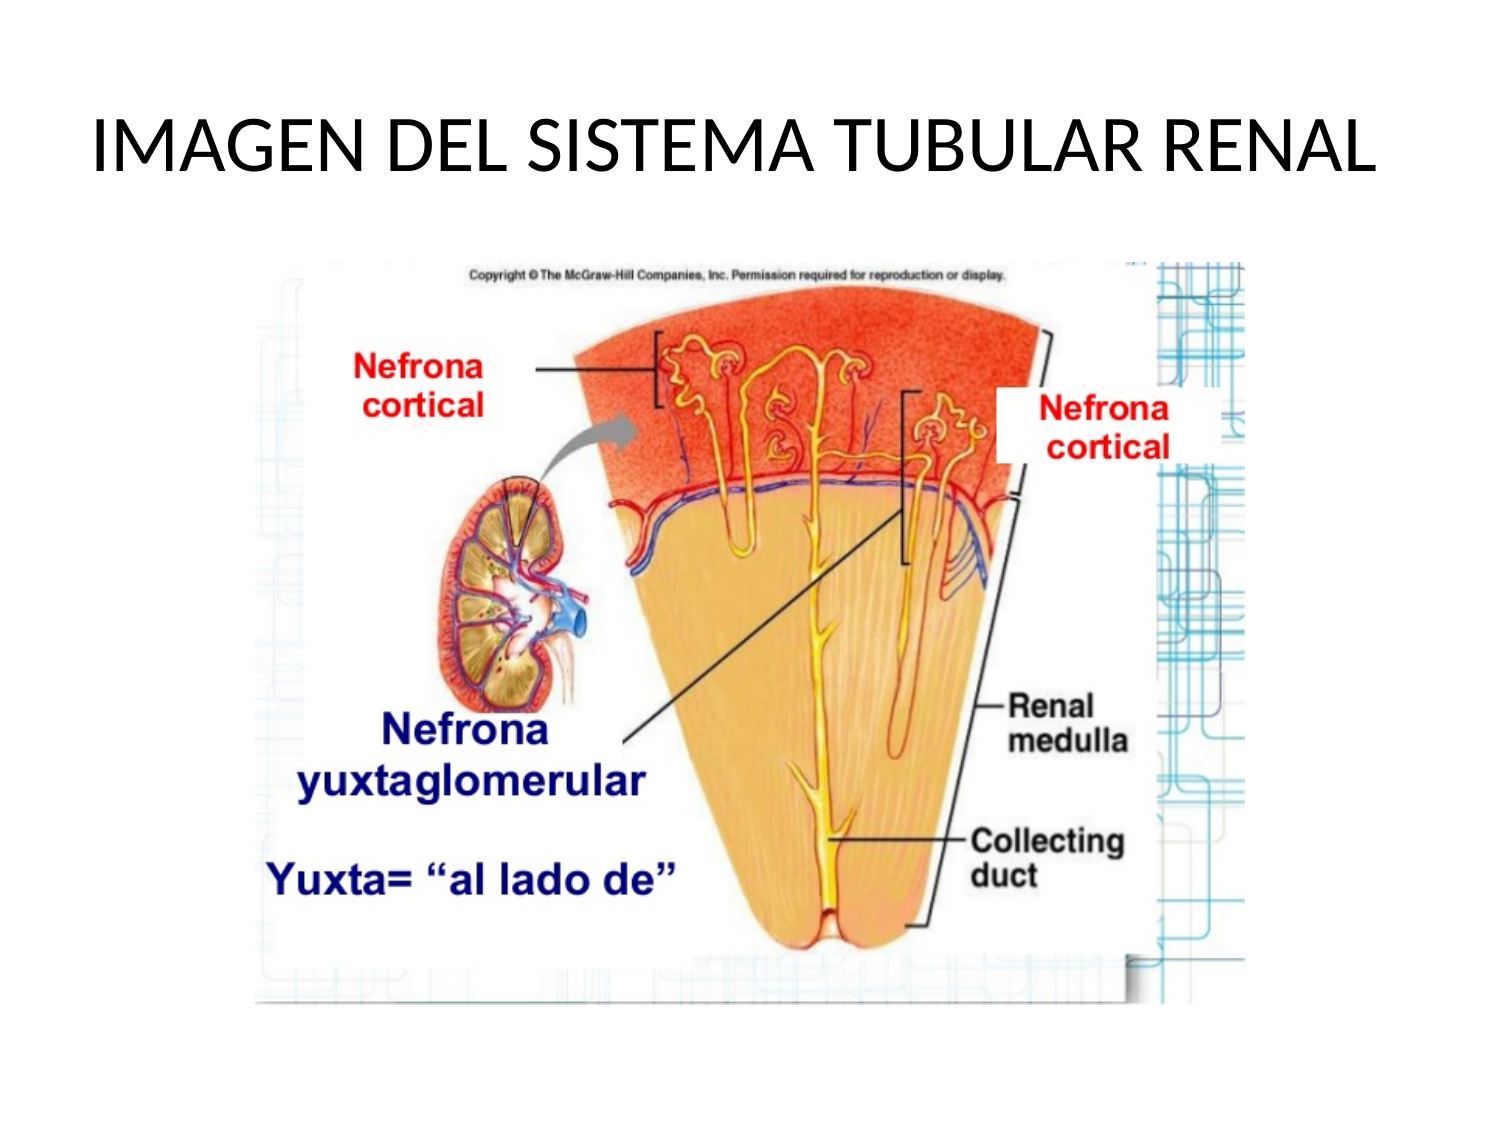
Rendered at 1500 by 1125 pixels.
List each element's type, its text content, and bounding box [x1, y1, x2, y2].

picture [255, 262, 1245, 1005]
title IMAGEN DEL SISTEMA TUBULAR RENAL [75, 45, 1425, 233]
